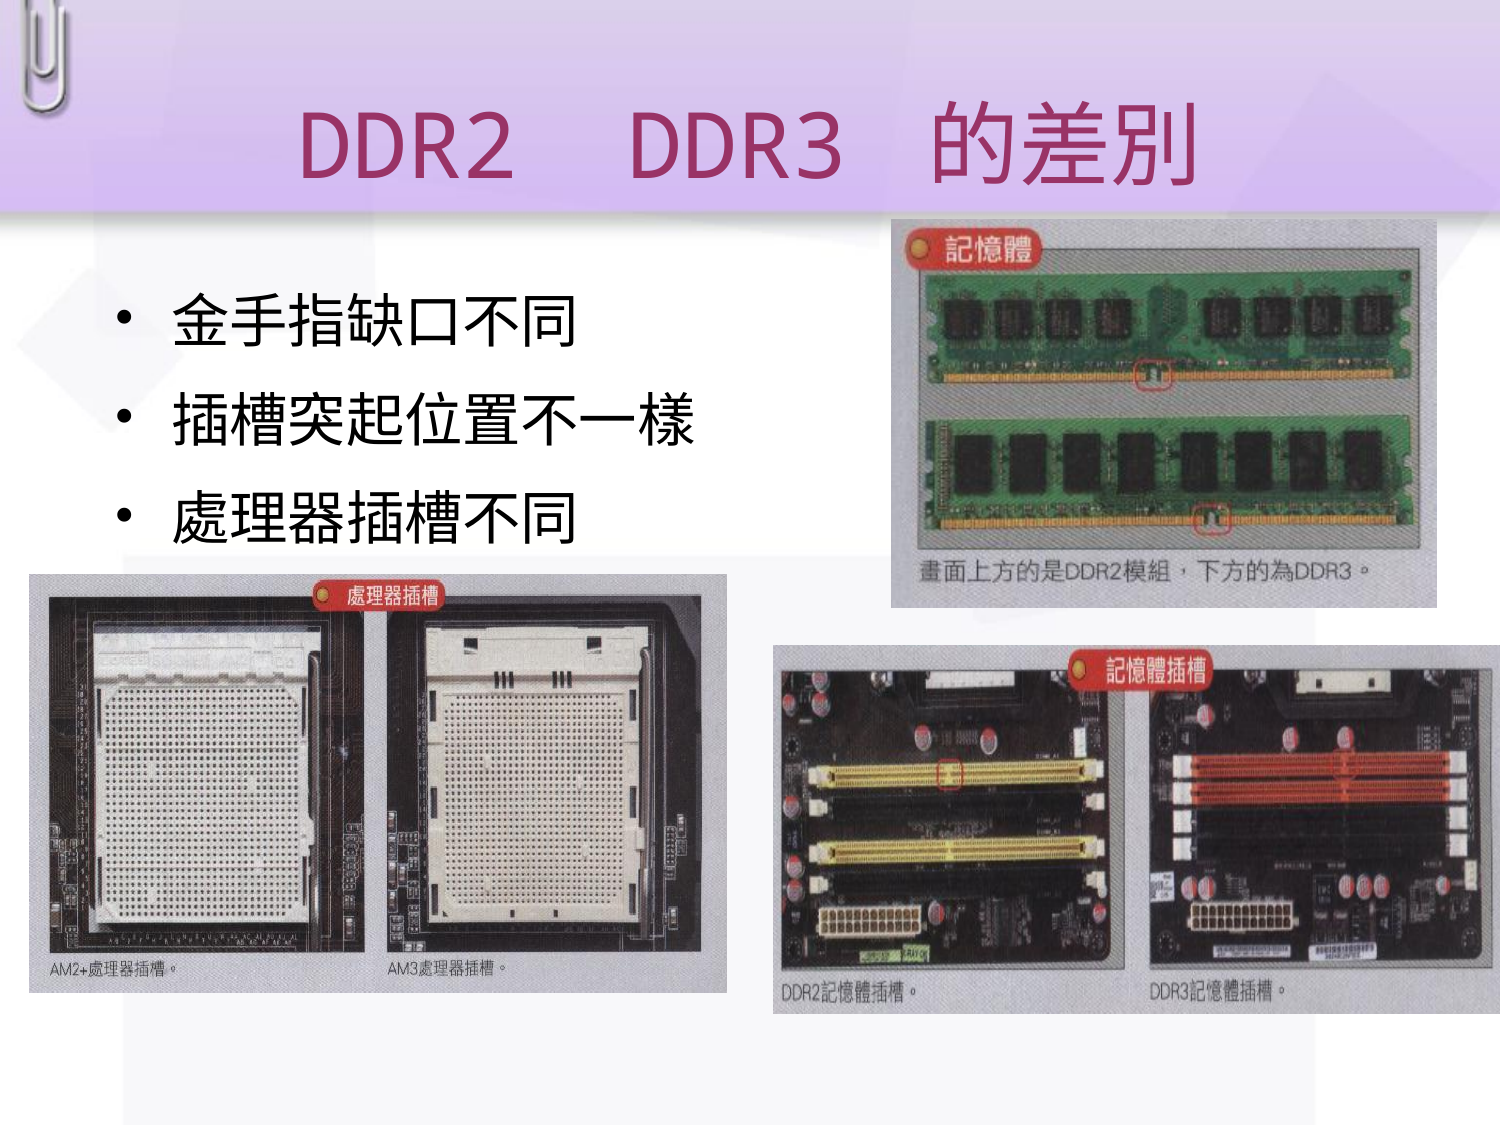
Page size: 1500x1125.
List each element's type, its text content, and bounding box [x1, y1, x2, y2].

title DDR2 DDR3 的差別 [75, 45, 1426, 233]
picture [0, 0, 1500, 1125]
list 金手指缺口不同 插槽突起位置不一樣 處理器插槽不同 [100, 267, 763, 1010]
